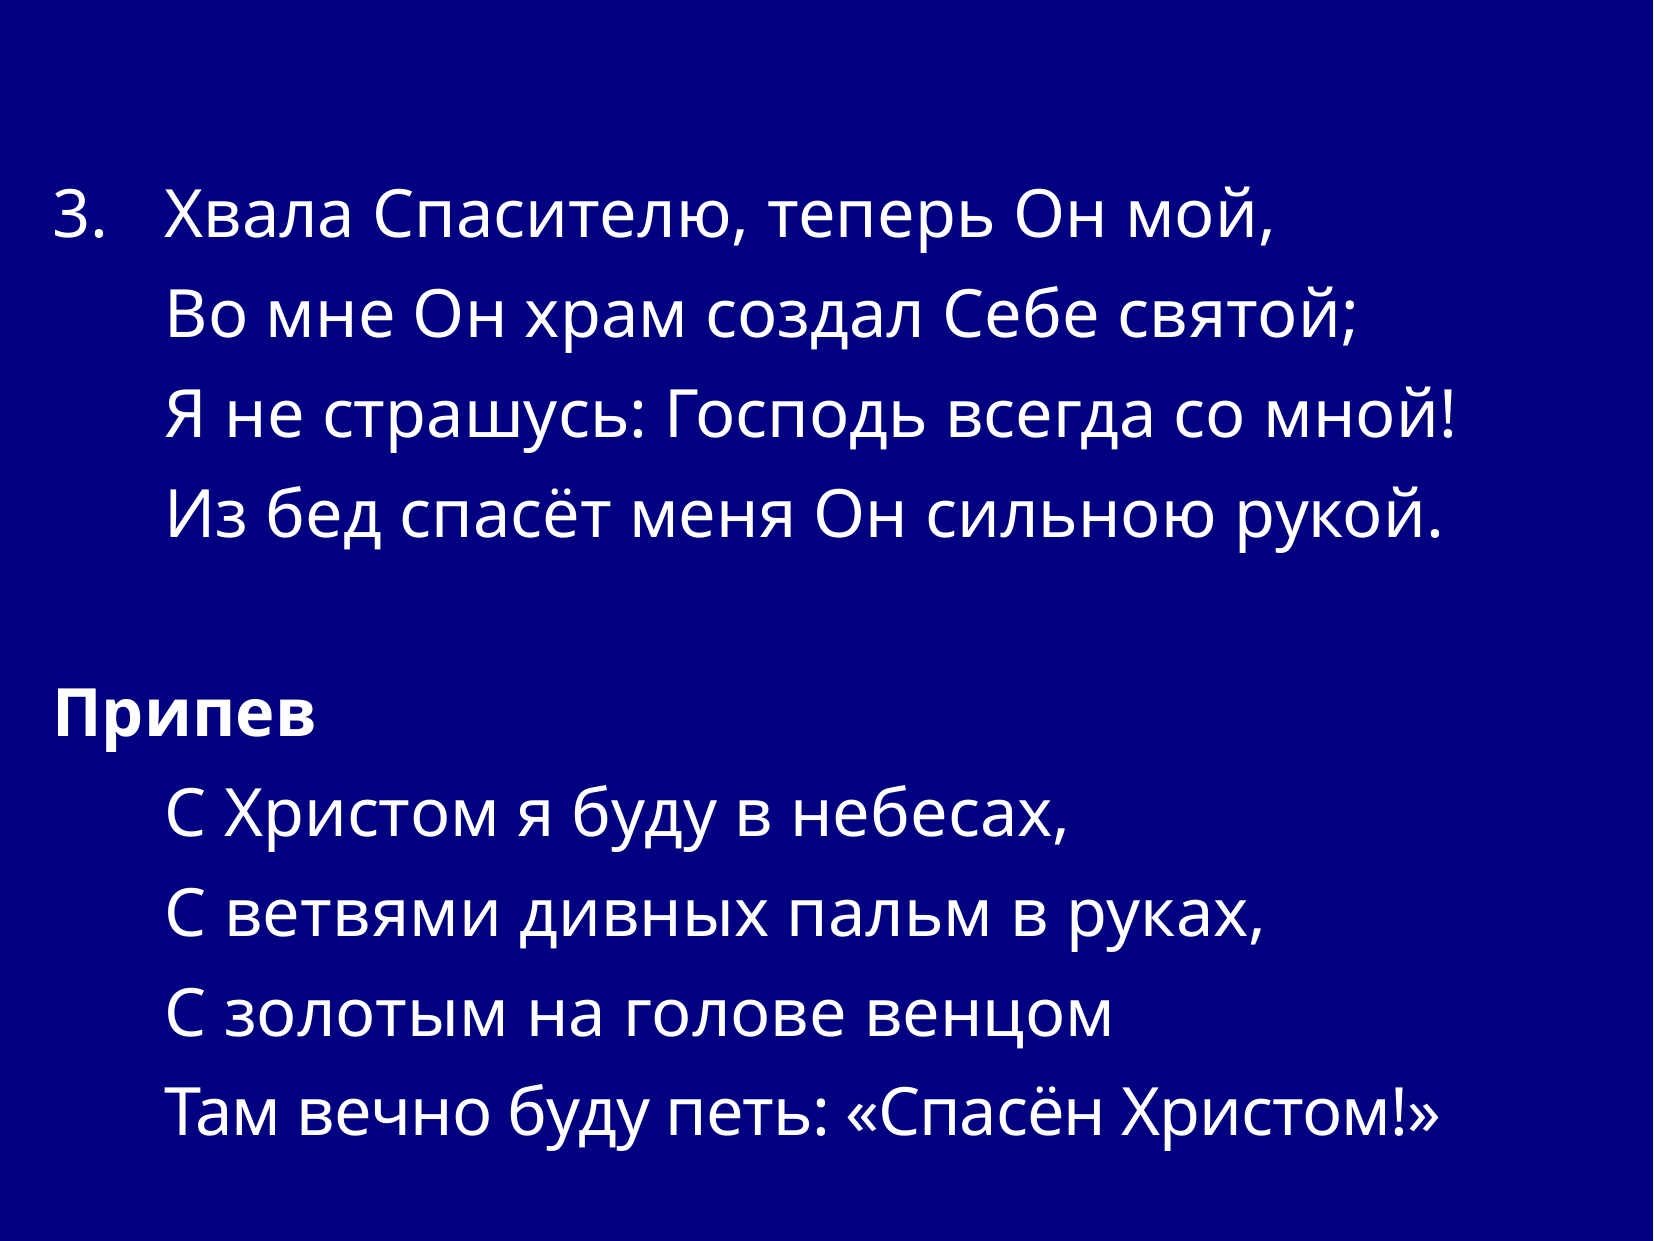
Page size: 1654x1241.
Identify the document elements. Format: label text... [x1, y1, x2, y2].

text_box 3. Хвала Спасителю, теперь Он мой, Во мне Он храм создал Себе святой; Я не страшусь: Господь всегда со мной! Из бед спасёт меня Он сильною рукой. Припев С Христом я буду в небесах, С ветвями дивных пальм в руках, С золотым на голове венцом Там вечно буду петь: «Спасён Христом!» [37, 150, 1653, 1163]
